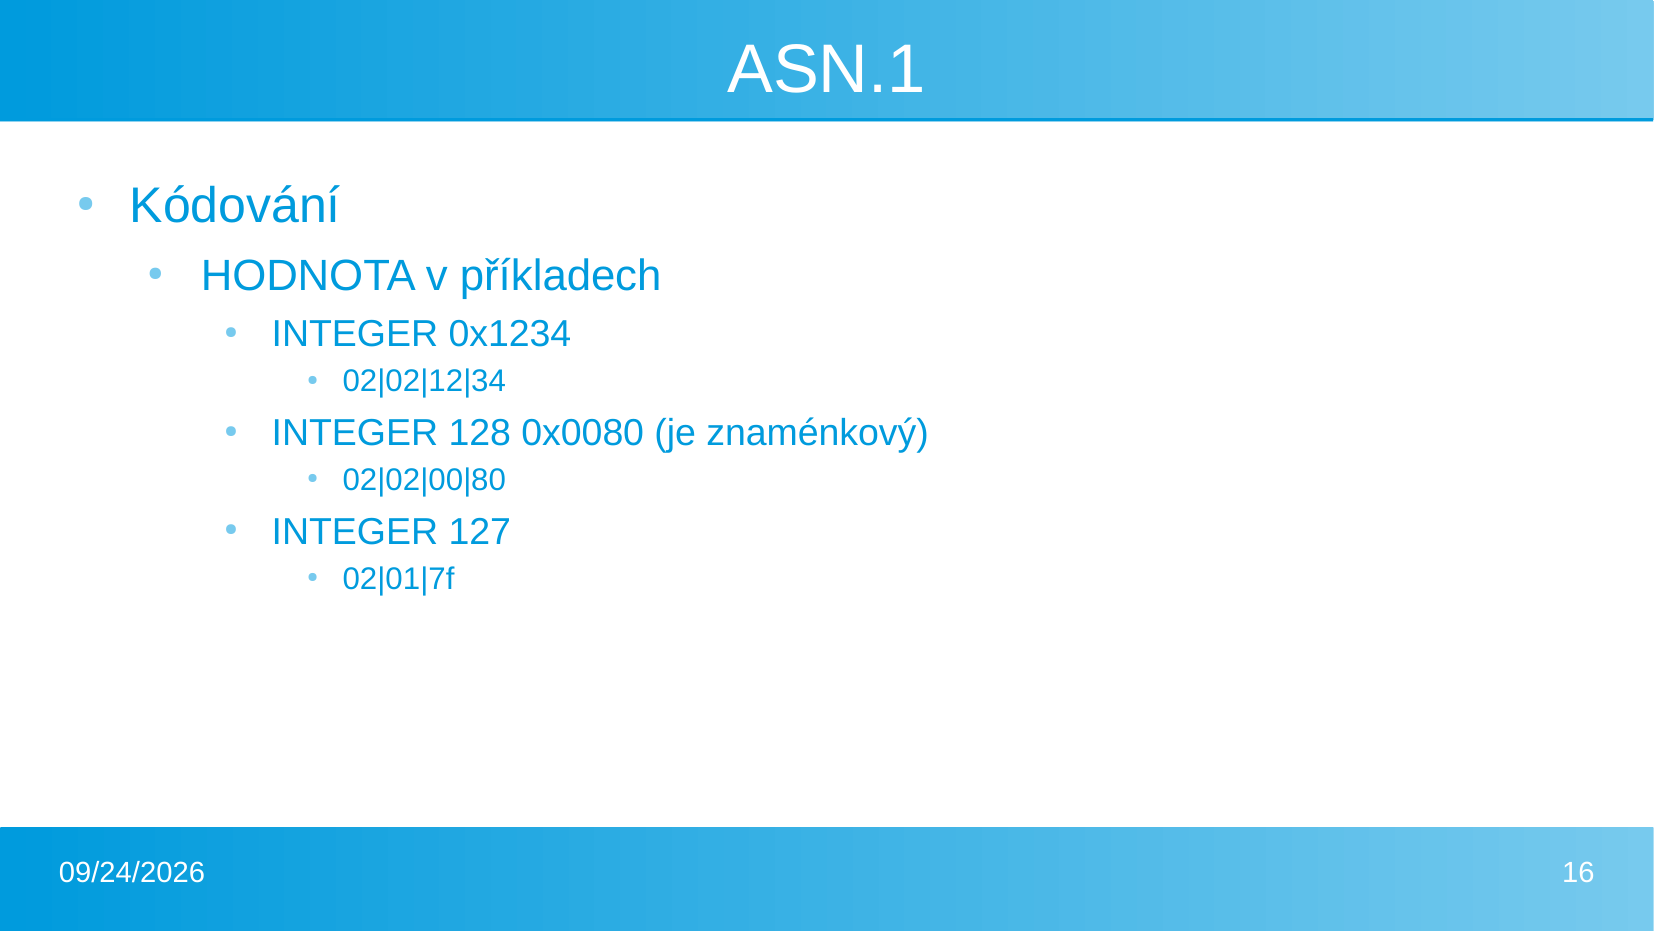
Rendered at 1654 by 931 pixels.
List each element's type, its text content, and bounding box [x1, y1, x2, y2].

list Kódování HODNOTA v příkladech INTEGER 0x1234 02|02|12|34 INTEGER 128 0x0080 (je znaménkový) 02|02|00|80 INTEGER 127 02|01|7f [59, 177, 1595, 768]
title ASN.1 [59, 29, 1595, 108]
